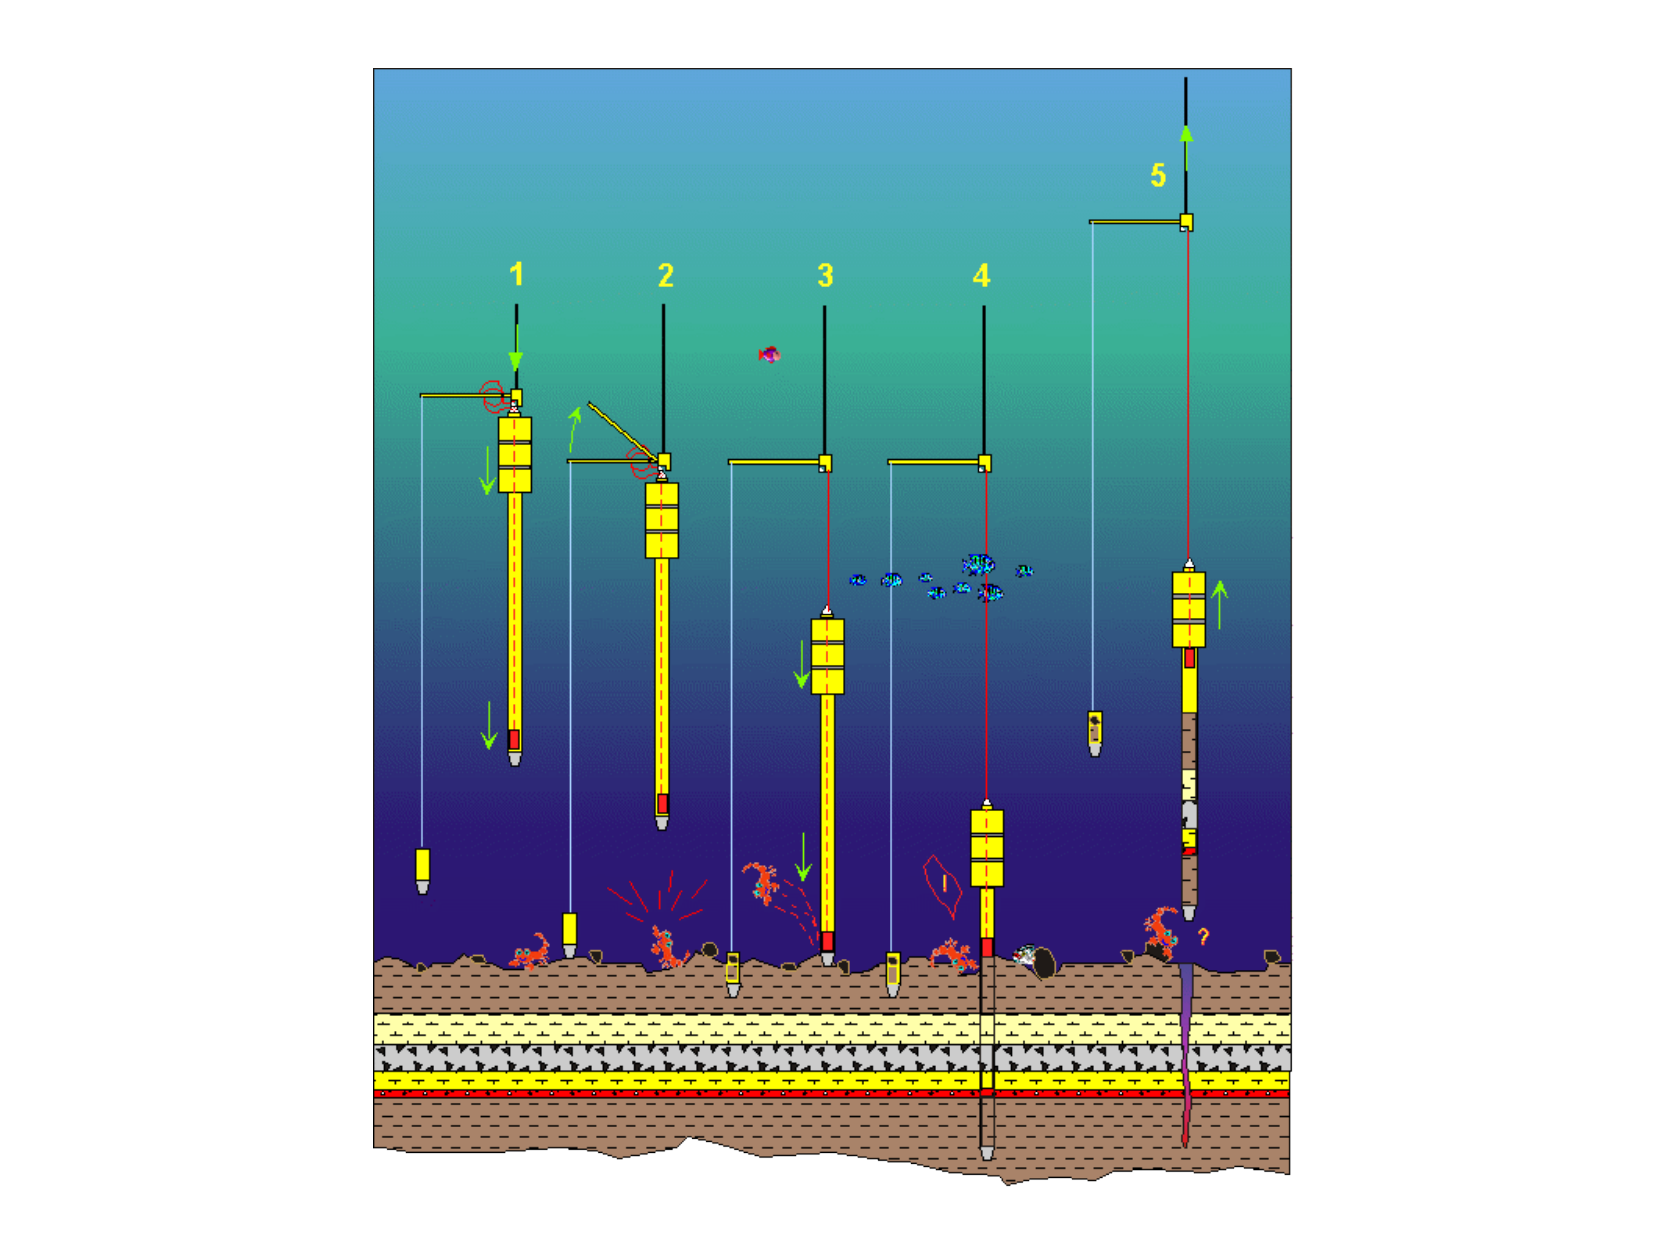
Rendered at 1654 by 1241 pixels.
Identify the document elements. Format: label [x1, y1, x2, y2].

picture [373, 68, 1294, 1188]
